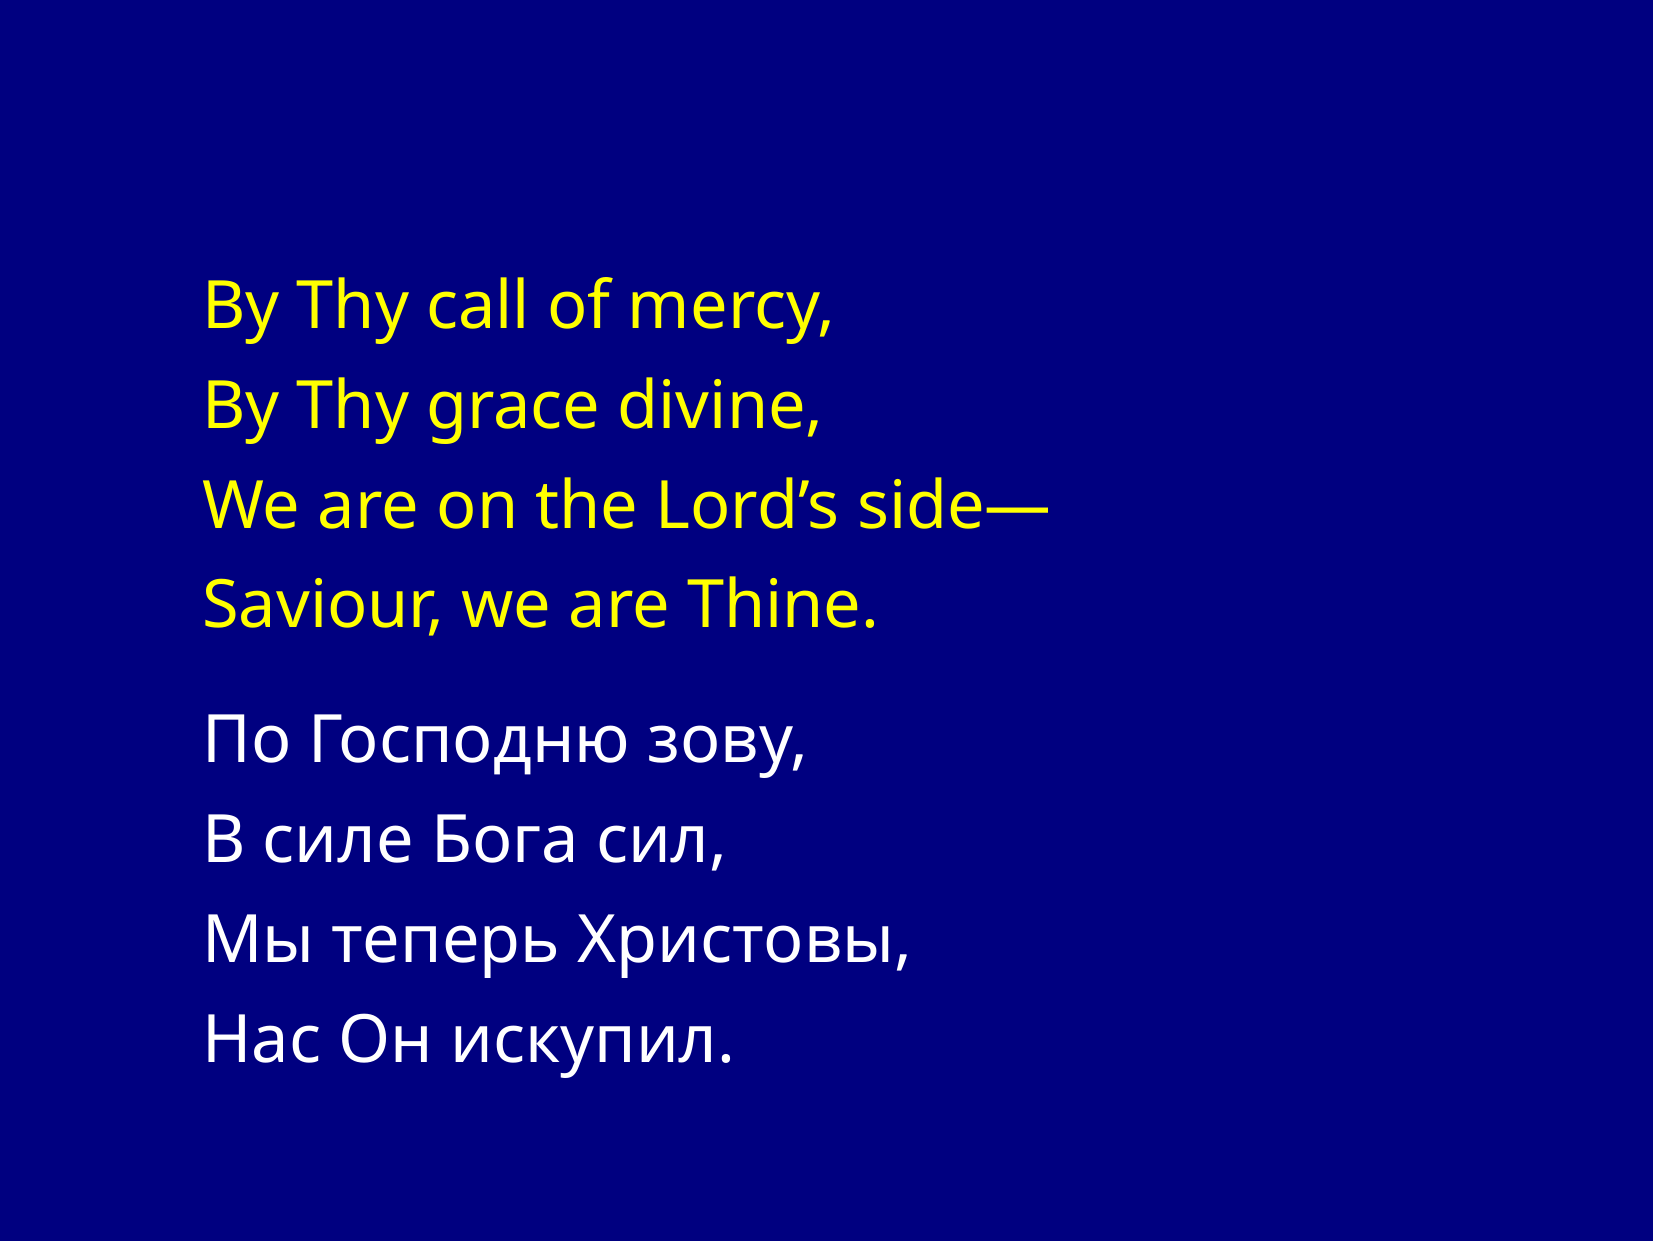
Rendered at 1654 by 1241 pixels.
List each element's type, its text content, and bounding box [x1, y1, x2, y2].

text_box By Thy call of mercy, By Thy grace divine, We are on the Lord’s side— Saviour, we are Thine. [75, 150, 1576, 638]
text_box По Господню зову, В силе Бога сил, Мы теперь Христовы, Нас Он искупил. [75, 675, 1576, 1163]
